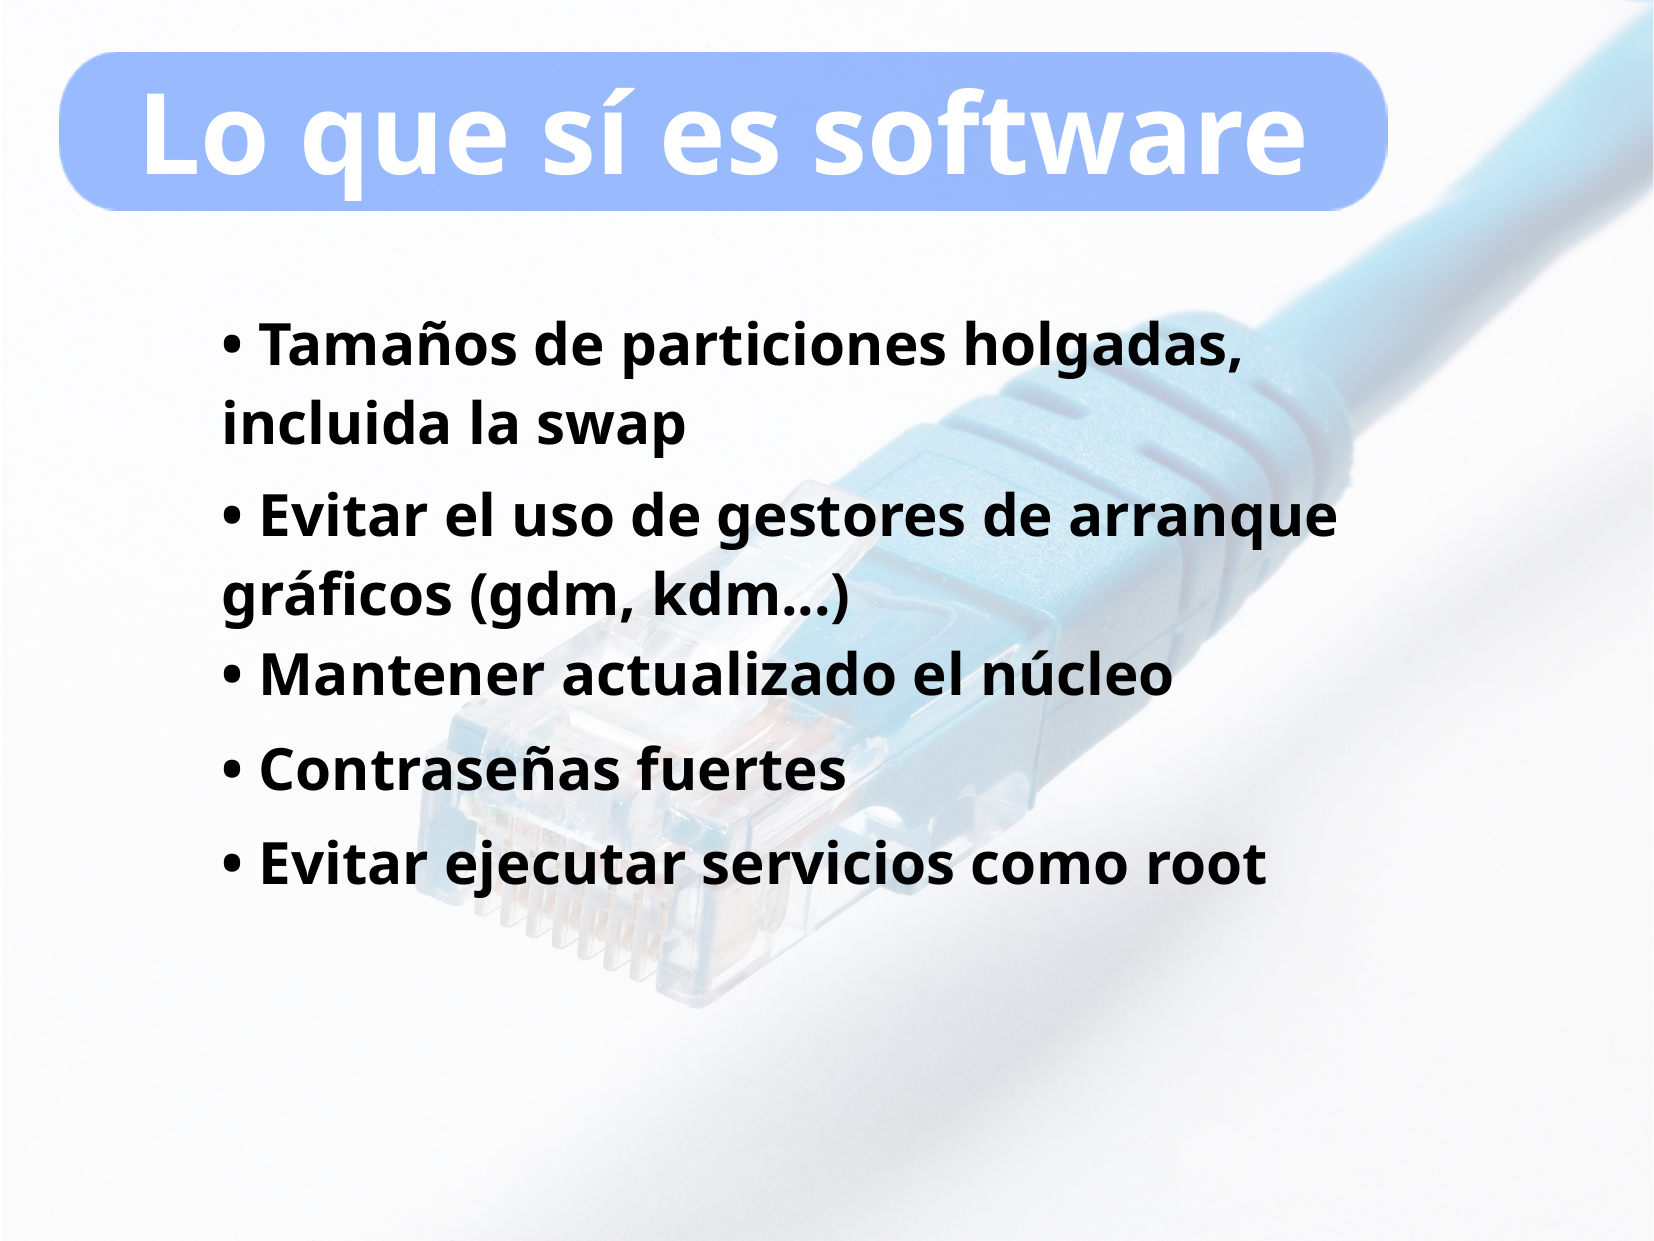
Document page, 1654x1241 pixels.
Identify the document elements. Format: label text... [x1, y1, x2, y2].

text_box • Evitar ejecutar servicios como root [206, 815, 1418, 907]
text_box • Contraseñas fuertes [206, 720, 1063, 813]
text_box • Mantener actualizado el núcleo [206, 626, 1270, 718]
picture [2, 0, 1654, 1241]
text_box • Evitar el uso de gestores de arranque gráficos (gdm, kdm...) [206, 466, 1477, 636]
text_box • Tamaños de particiones holgadas, incluida la swap [206, 295, 1329, 465]
